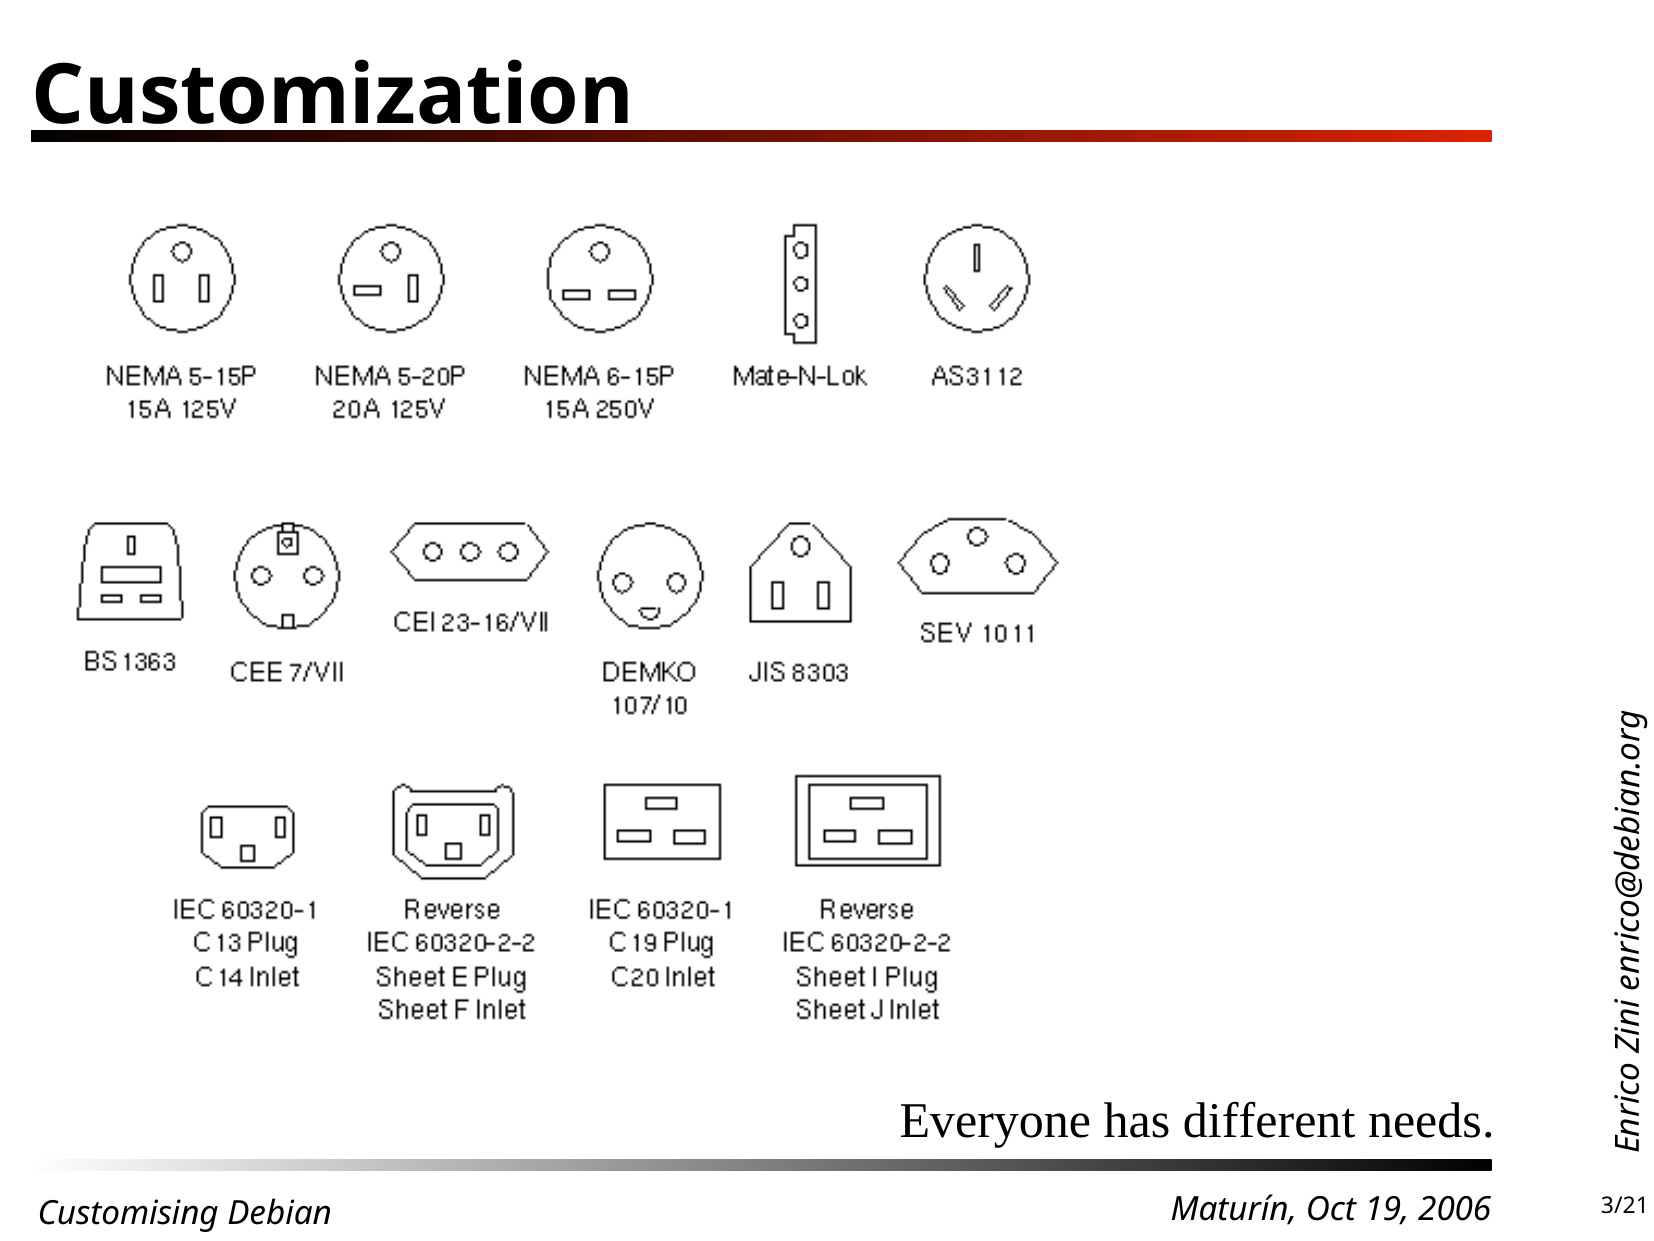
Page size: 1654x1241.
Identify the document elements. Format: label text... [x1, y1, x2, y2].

text_box Everyone has different needs. [60, 1092, 1495, 1152]
text_box Customization [31, 34, 1438, 168]
picture [60, 216, 1070, 1050]
